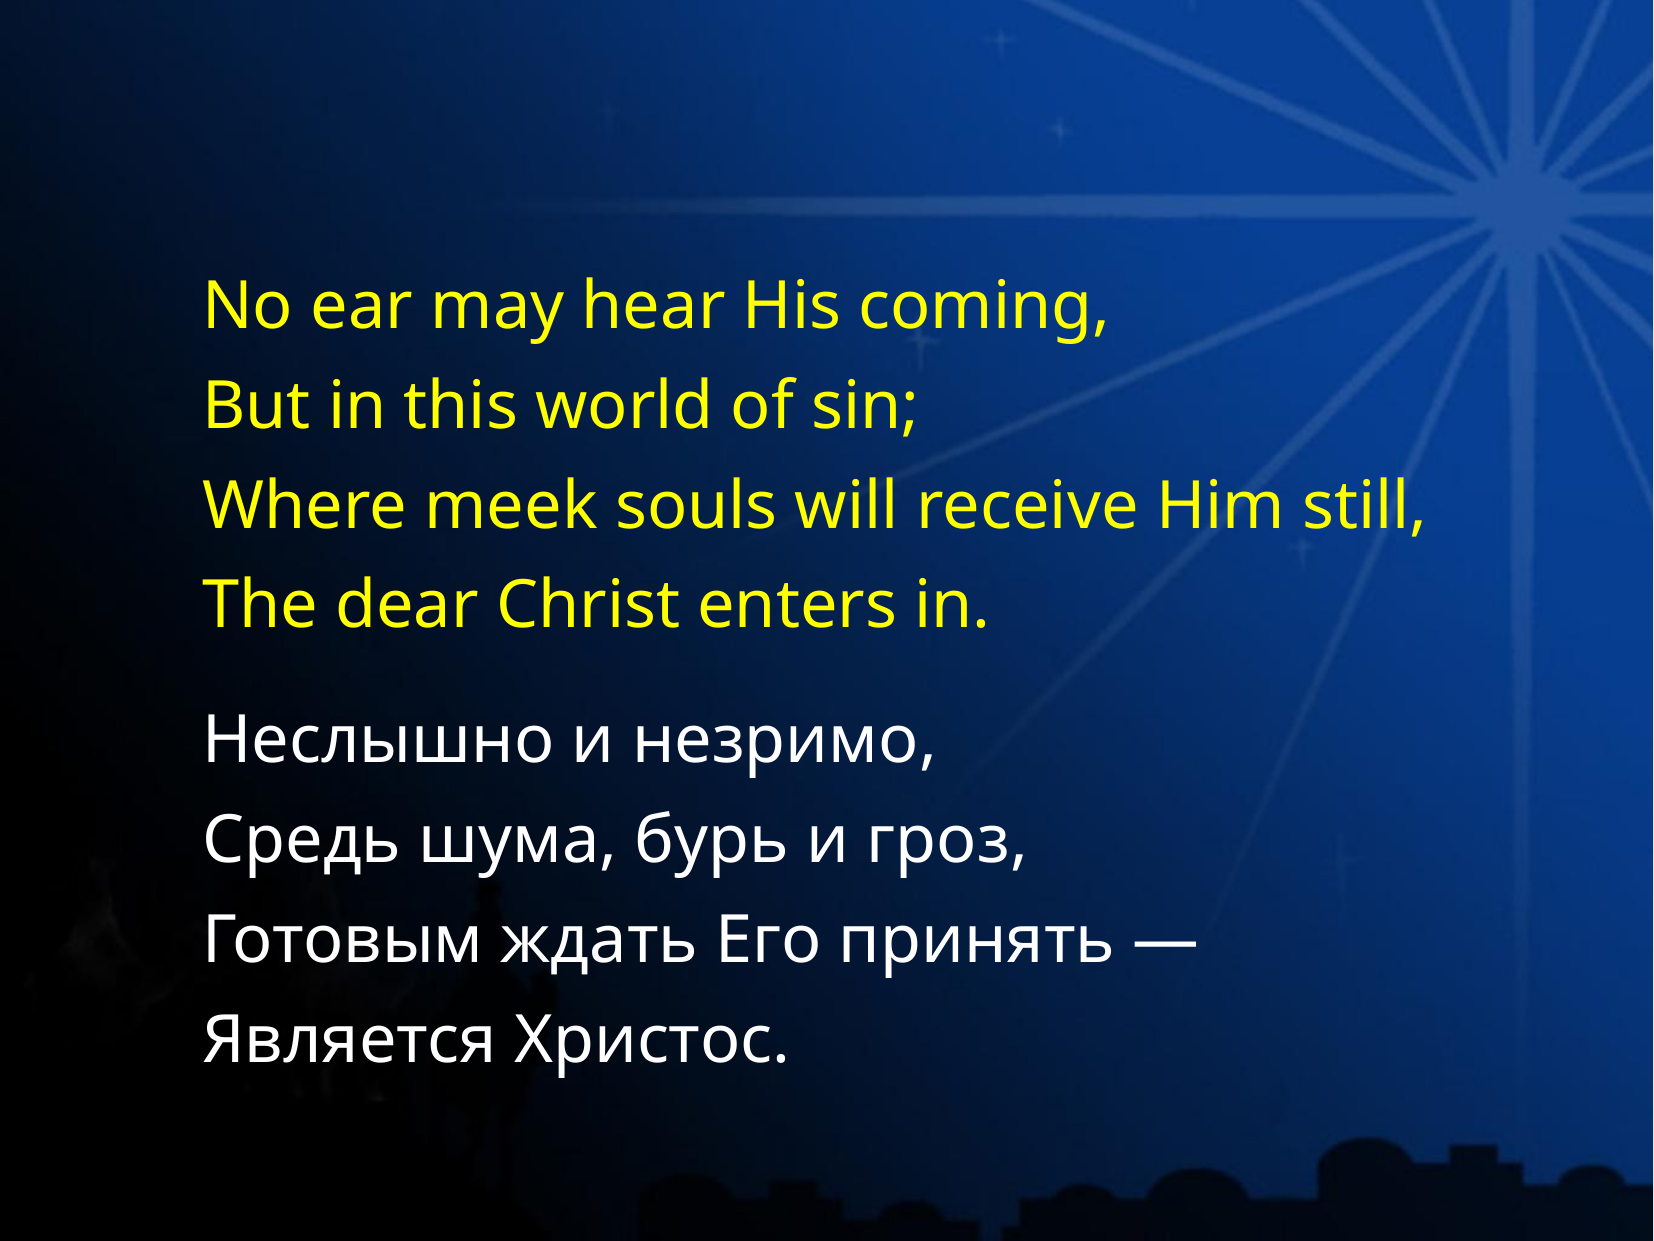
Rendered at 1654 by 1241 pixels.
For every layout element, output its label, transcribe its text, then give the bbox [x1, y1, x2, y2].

text_box Неслышно и незримо, Средь шума, бурь и гроз, Готовым ждать Его принять — Является Христос. [75, 675, 1576, 1163]
picture [0, 0, 1654, 1241]
text_box No ear may hear His coming, But in this world of sin; Where meek souls will receive Him still, The dear Christ enters in. [75, 150, 1576, 638]
